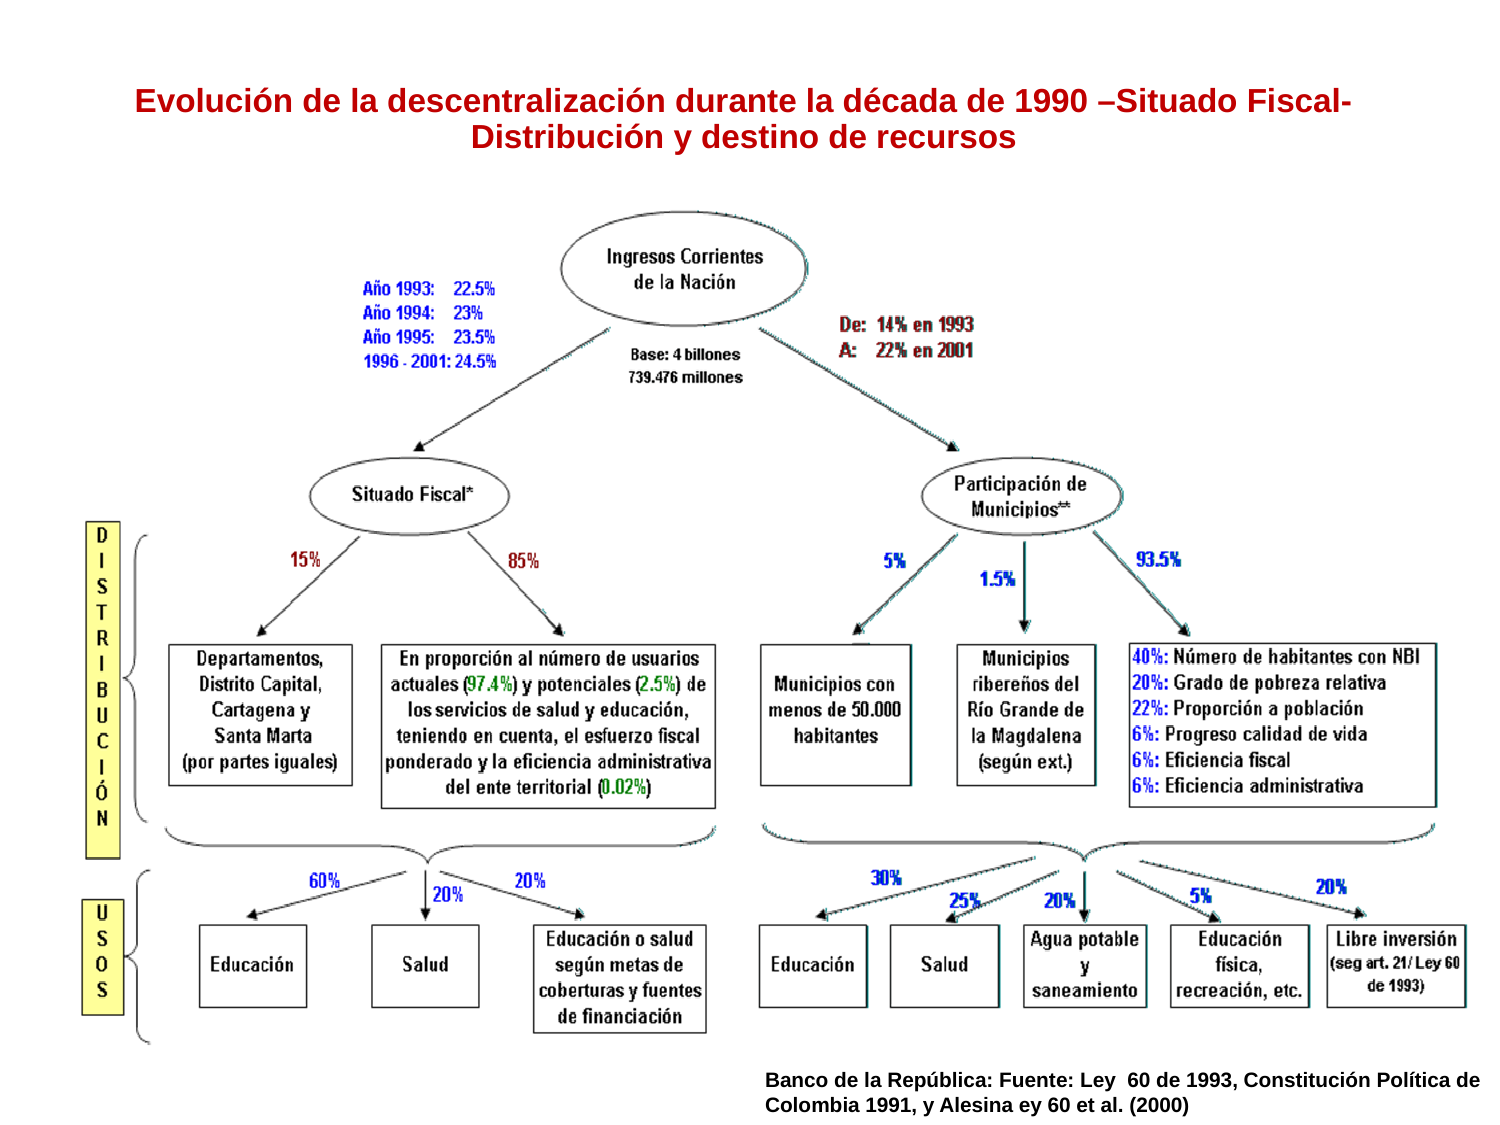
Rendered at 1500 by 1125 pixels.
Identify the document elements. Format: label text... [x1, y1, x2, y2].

title Evolución de la descentralización durante la década de 1990 –Situado Fiscal- Distribución y destino de recursos [13, 0, 1475, 244]
text_box Banco de la República: Fuente: Ley 60 de 1993, Constitución Política de Colombia 1991, y Alesina ey 60 et al. (2000) [750, 1059, 1500, 1124]
picture [63, 200, 1487, 1060]
